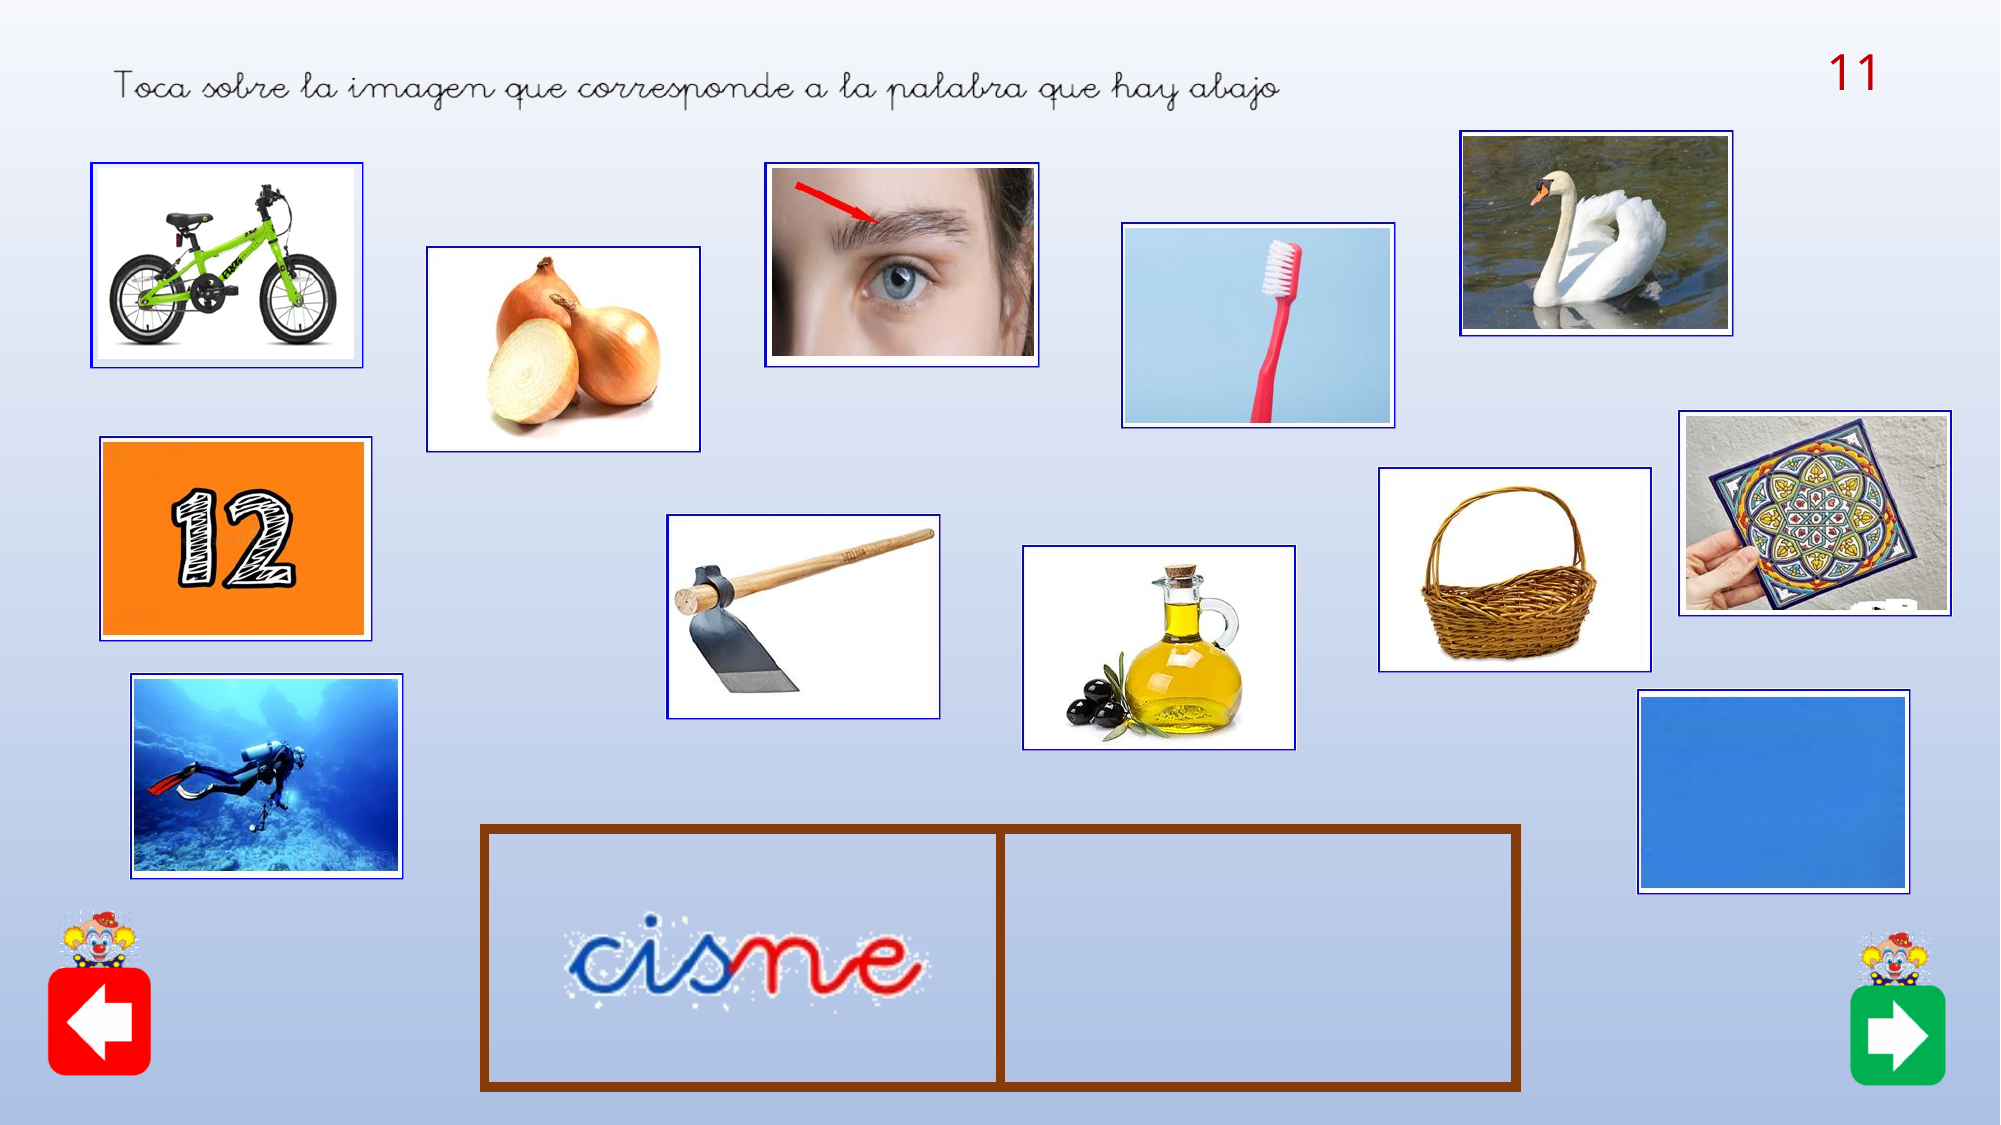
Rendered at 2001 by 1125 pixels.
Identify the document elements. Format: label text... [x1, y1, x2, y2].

picture [1458, 129, 1734, 337]
picture [1677, 409, 1953, 617]
picture [524, 851, 963, 1068]
picture [106, 57, 1494, 115]
picture [47, 910, 151, 1076]
picture [1021, 544, 1297, 751]
picture [763, 161, 1040, 368]
picture [665, 513, 941, 720]
picture [425, 245, 702, 453]
text_box 11 [1764, 32, 1946, 108]
picture [129, 672, 404, 880]
picture [1850, 931, 1946, 1086]
picture [1636, 688, 1911, 895]
picture [1120, 221, 1396, 429]
picture [89, 161, 364, 369]
picture [98, 435, 373, 642]
picture [1377, 466, 1653, 673]
